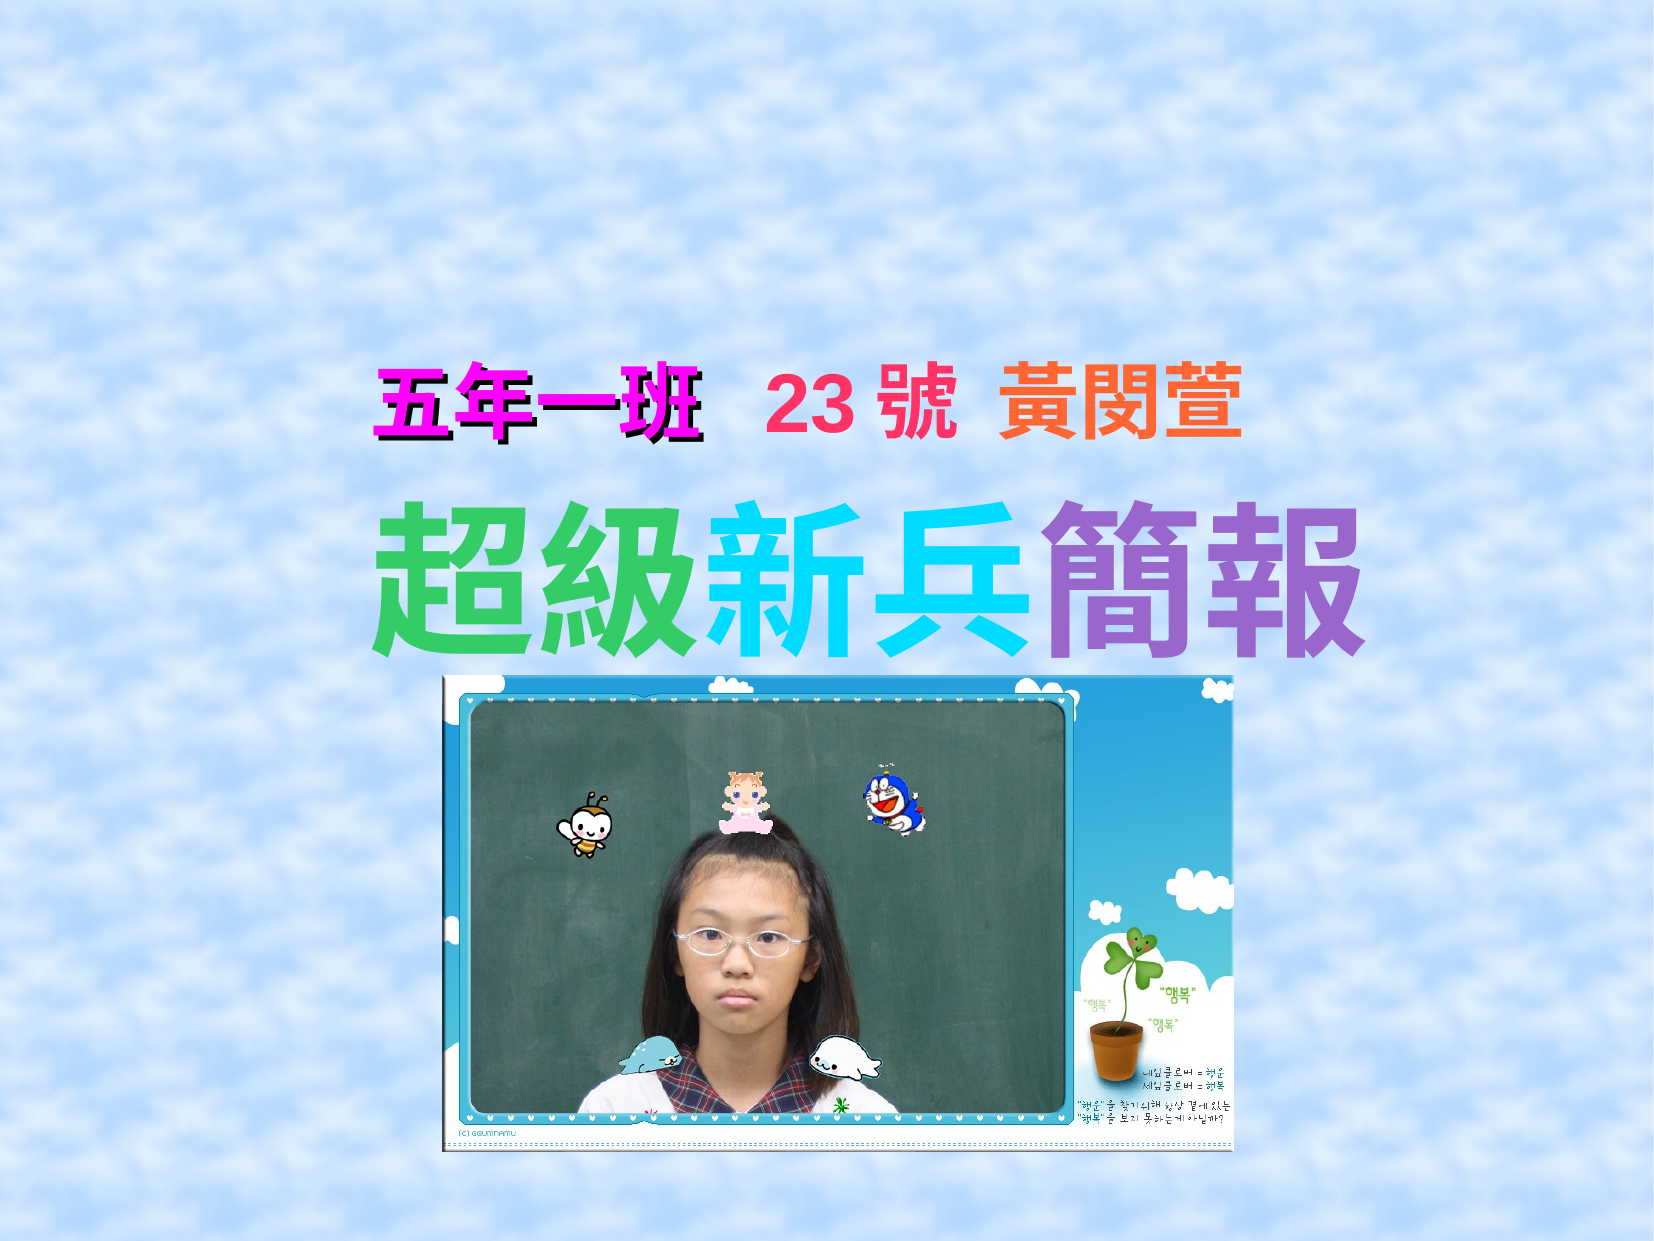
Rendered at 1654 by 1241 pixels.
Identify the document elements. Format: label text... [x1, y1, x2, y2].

picture [0, 0, 1654, 1241]
text_box 五年一班 23號 黃閔萱 [354, 328, 1388, 442]
text_box 超級新兵簡報 [354, 442, 1388, 658]
